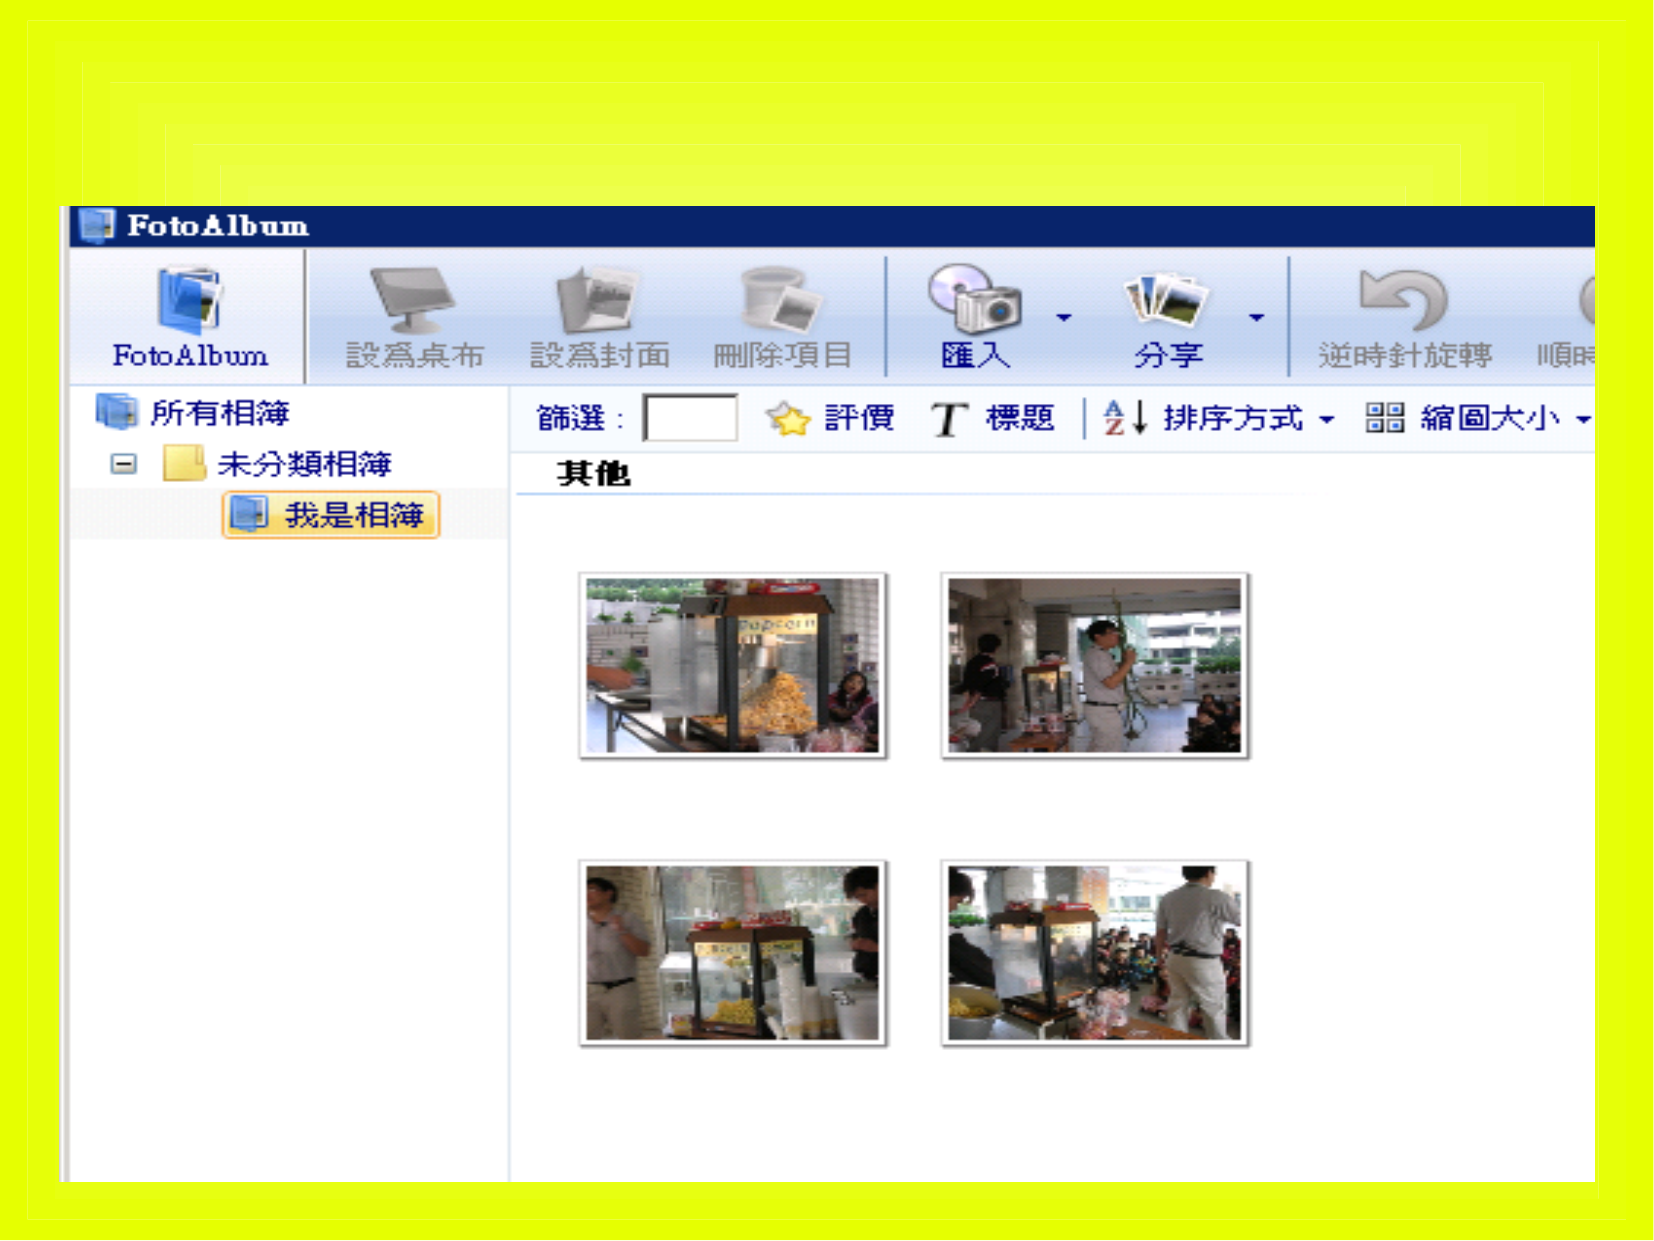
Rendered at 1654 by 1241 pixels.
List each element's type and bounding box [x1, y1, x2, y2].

picture [59, 206, 1595, 1182]
